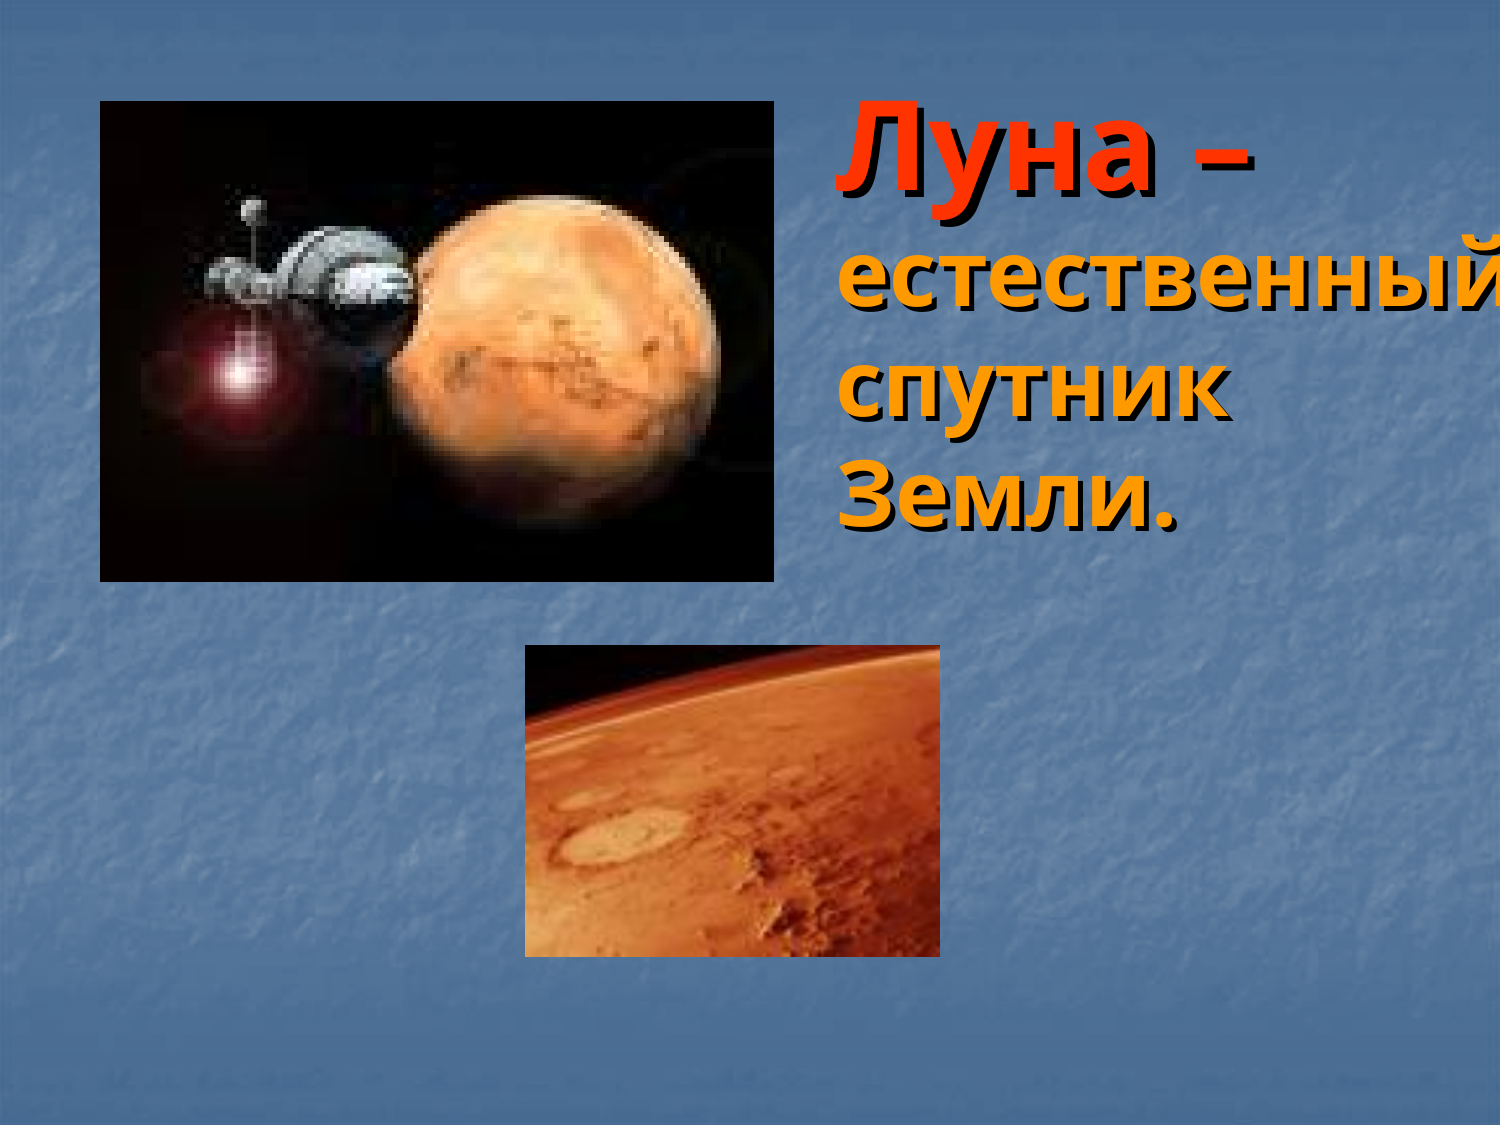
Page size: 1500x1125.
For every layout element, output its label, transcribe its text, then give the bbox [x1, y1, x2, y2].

picture [100, 101, 774, 583]
text_box Луна – естественный спутник Земли. [820, 57, 1424, 553]
picture [525, 645, 940, 957]
